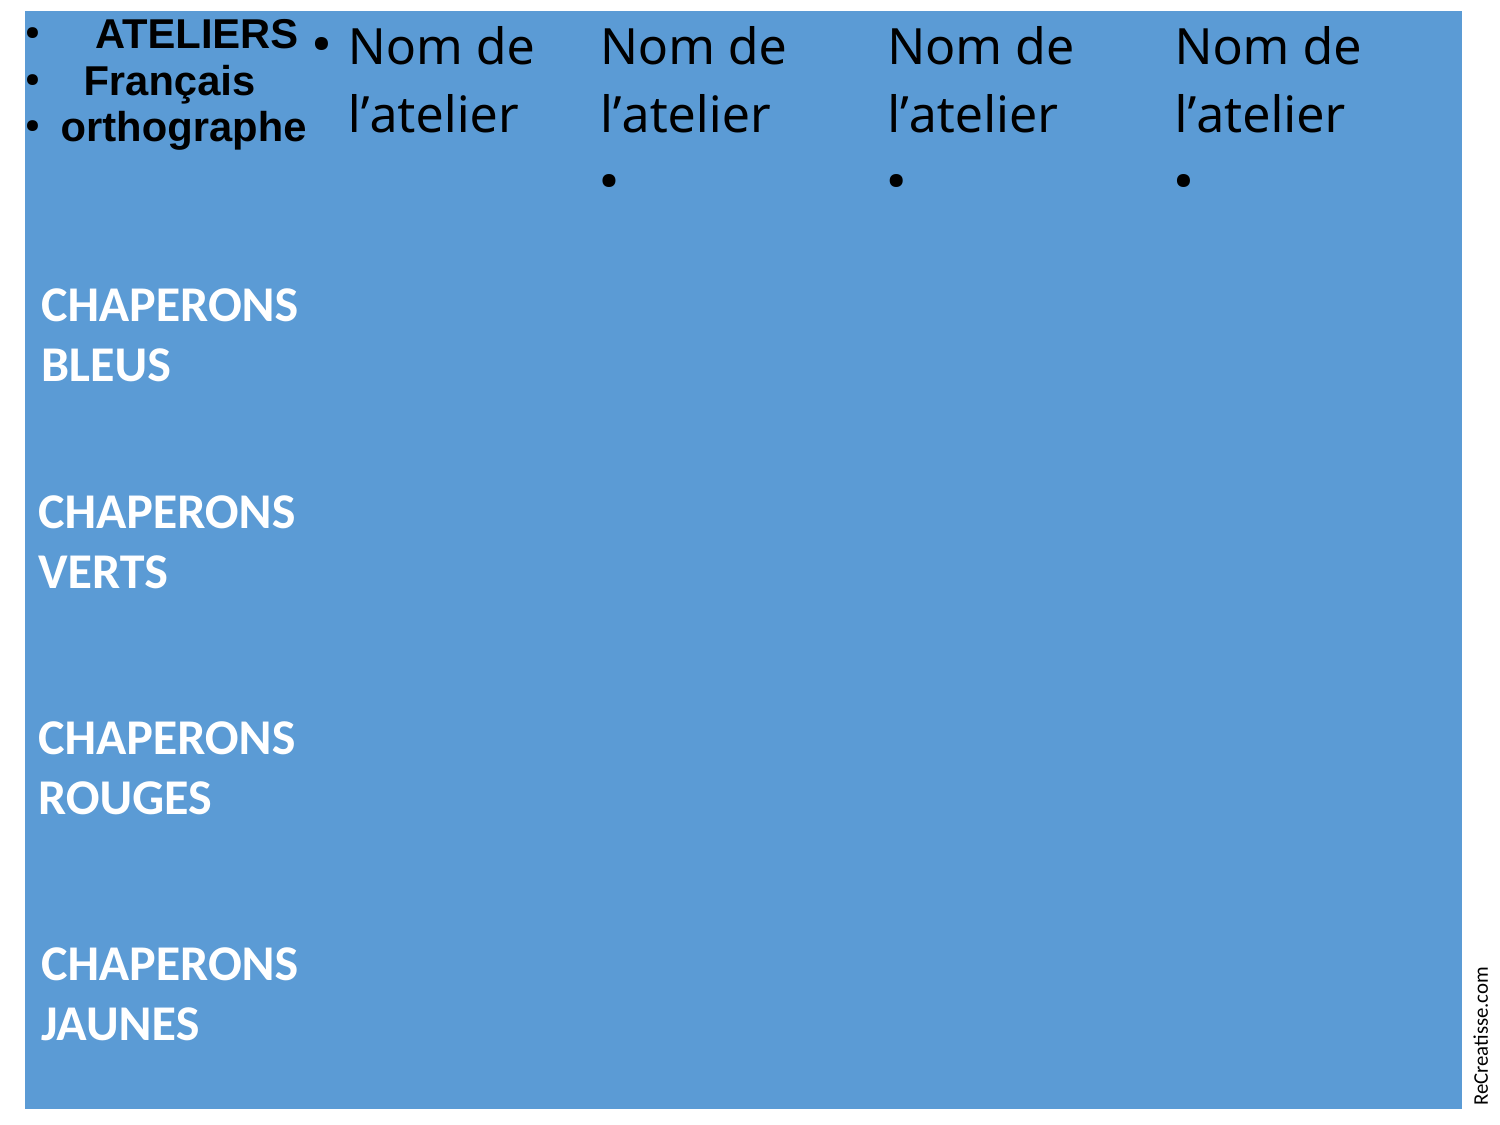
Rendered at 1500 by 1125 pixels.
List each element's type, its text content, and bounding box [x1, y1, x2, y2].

table_header Nom de l’atelier [600, 11, 887, 231]
table_cell [1175, 889, 1462, 1109]
table_header ATELIERS Français orthographe [25, 11, 313, 231]
table_cell [25, 889, 313, 1109]
table_cell [600, 450, 887, 670]
table_cell [313, 606, 600, 670]
text_box ReCreatisse.com [1460, 952, 1500, 1120]
table_header Nom de l’atelier [313, 11, 600, 231]
table_cell [313, 450, 600, 471]
table_cell [313, 1058, 600, 1109]
table_cell [887, 231, 1175, 450]
table_cell [313, 670, 600, 697]
table_cell [1175, 231, 1462, 450]
table_header Nom de l’atelier [1175, 11, 1462, 231]
table_cell [313, 832, 600, 889]
table_cell [25, 832, 313, 889]
table_cell [600, 670, 887, 889]
table_cell [313, 231, 600, 264]
table_cell [600, 889, 887, 1109]
table_cell [313, 400, 600, 450]
table_cell [1175, 670, 1462, 889]
table_cell [887, 450, 1175, 670]
text_box CHAPERONS BLEUS [26, 264, 776, 400]
text_box CHAPERONS VERTS [23, 471, 773, 606]
table_cell [25, 450, 313, 471]
table_cell [25, 670, 313, 697]
table_cell [1175, 450, 1462, 670]
table_cell [600, 231, 887, 450]
text_box CHAPERONS JAUNES [26, 923, 776, 1058]
table_cell [25, 231, 313, 450]
table_cell [887, 889, 1175, 1109]
text_box CHAPERONS ROUGES [23, 697, 773, 832]
table_header Nom de l’atelier [887, 11, 1175, 231]
table_cell [887, 670, 1175, 889]
table_cell [25, 606, 313, 670]
table_cell [313, 889, 600, 923]
